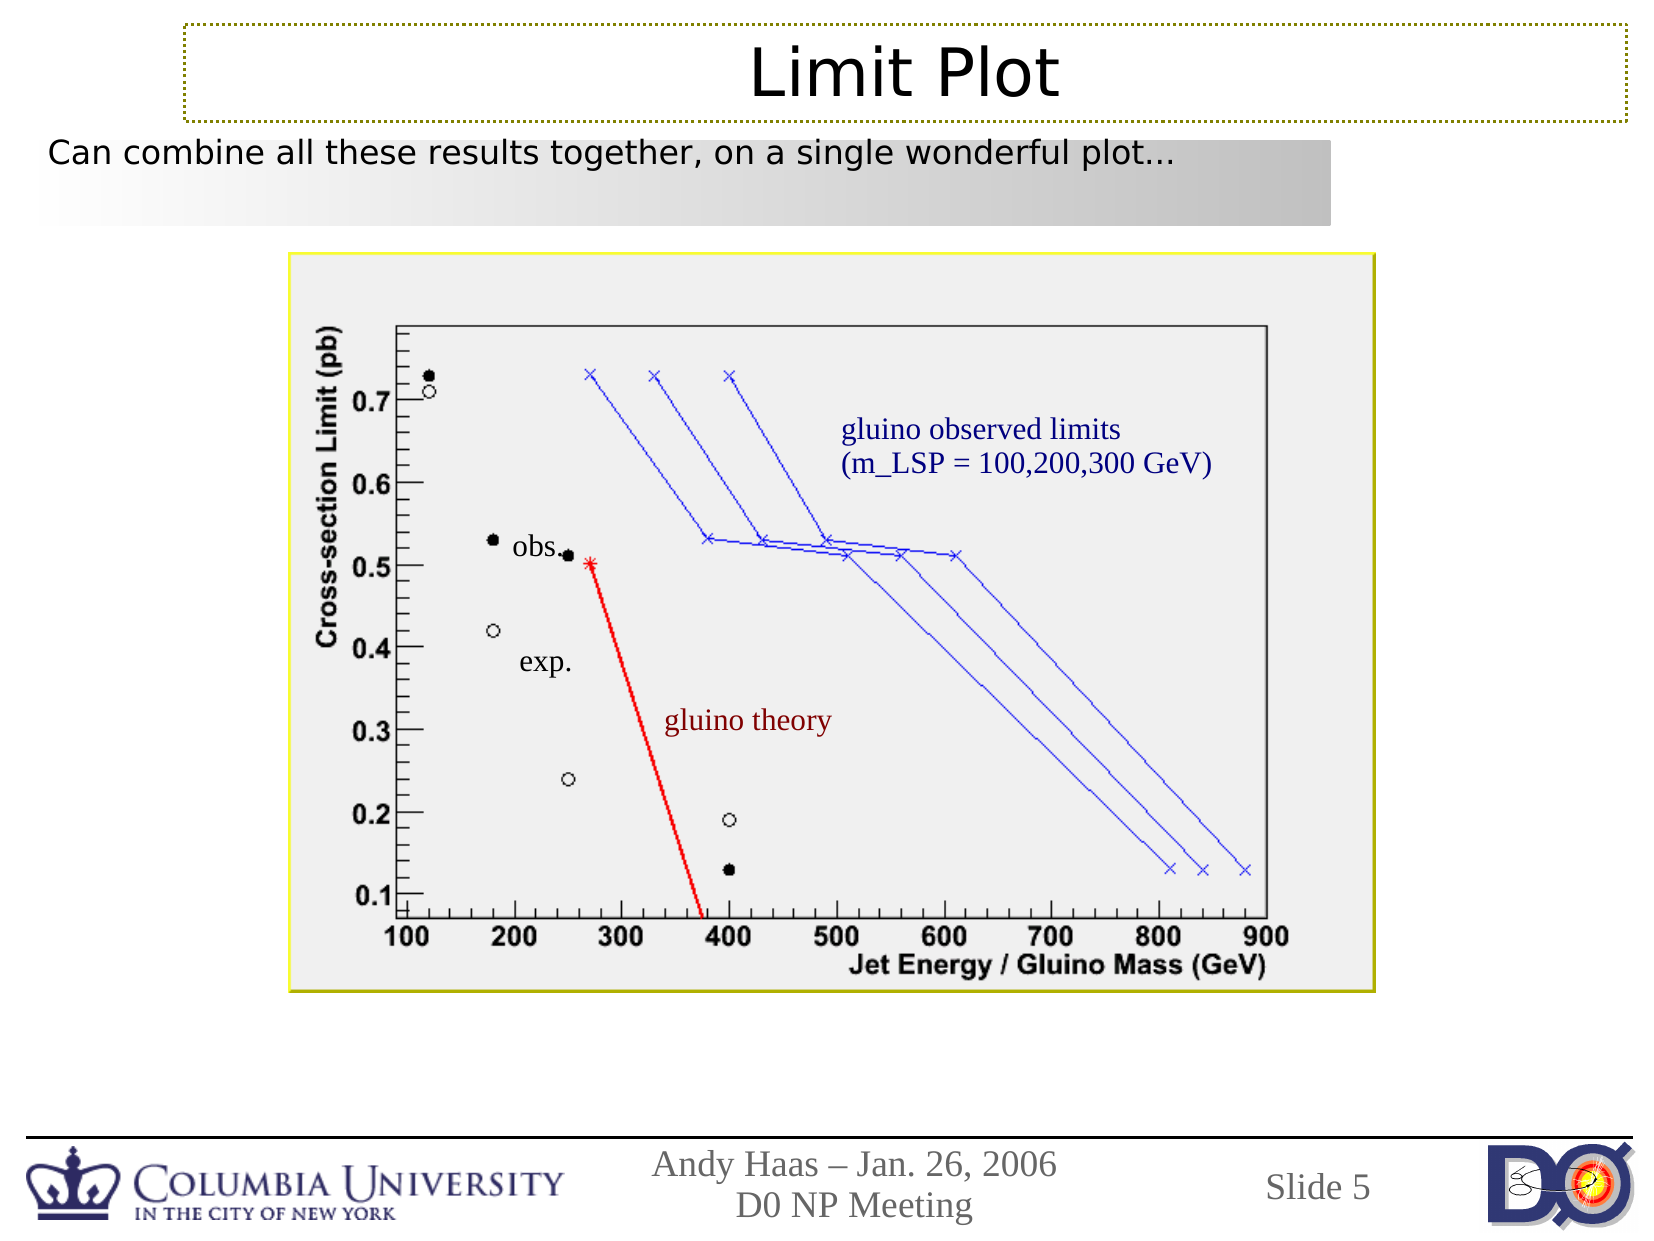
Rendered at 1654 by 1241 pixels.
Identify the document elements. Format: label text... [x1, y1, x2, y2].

text_box exp. [519, 643, 573, 679]
title Limit Plot [184, 24, 1627, 122]
picture [288, 252, 1376, 994]
text_box obs. [512, 528, 565, 565]
text_box gluino theory [664, 703, 833, 739]
list Can combine all these results together, on a single wonderful plot... [30, 140, 1331, 226]
text_box gluino observed limits (m_LSP = 100,200,300 GeV) [841, 411, 1213, 483]
picture [1479, 1140, 1639, 1233]
picture [26, 1146, 565, 1220]
